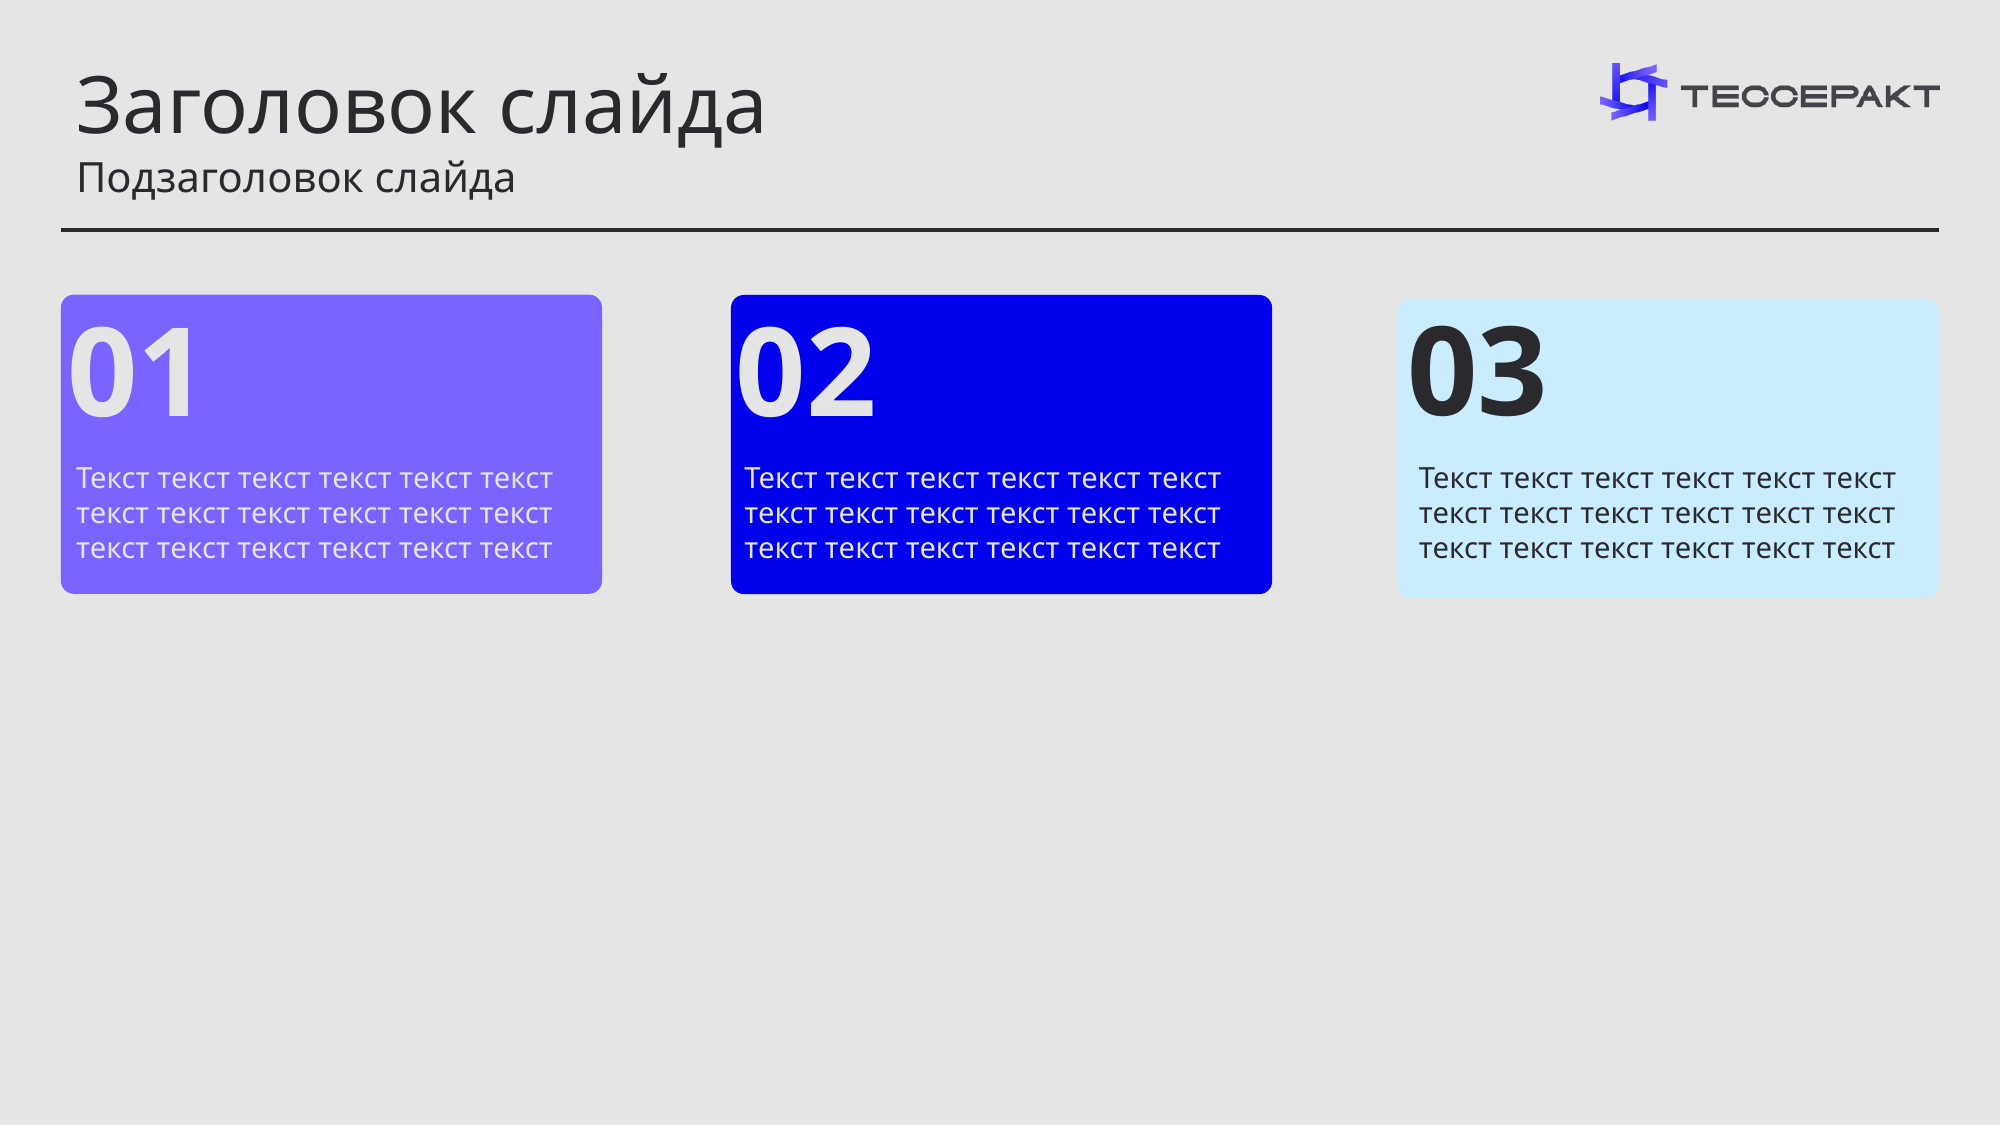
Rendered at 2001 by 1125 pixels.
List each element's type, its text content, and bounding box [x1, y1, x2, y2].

text_box [60, 294, 603, 451]
list 01 [19, 285, 294, 450]
list Текст текст текст текст текст текст текст текст текст текст текст текст текст текст текст текст текст текст [729, 451, 1271, 628]
text_box [1397, 298, 1940, 596]
list Текст текст текст текст текст текст текст текст текст текст текст текст текст текст текст текст текст текст [1403, 451, 1945, 628]
list Текст текст текст текст текст текст текст текст текст текст текст текст текст текст текст текст текст текст [60, 451, 603, 628]
list 03 [1392, 285, 1667, 449]
picture [1600, 63, 1940, 121]
list Подзаголовок слайда [60, 152, 768, 237]
title Заголовок слайда [60, 63, 1445, 159]
text_box [730, 294, 1273, 587]
list 02 [688, 285, 963, 450]
